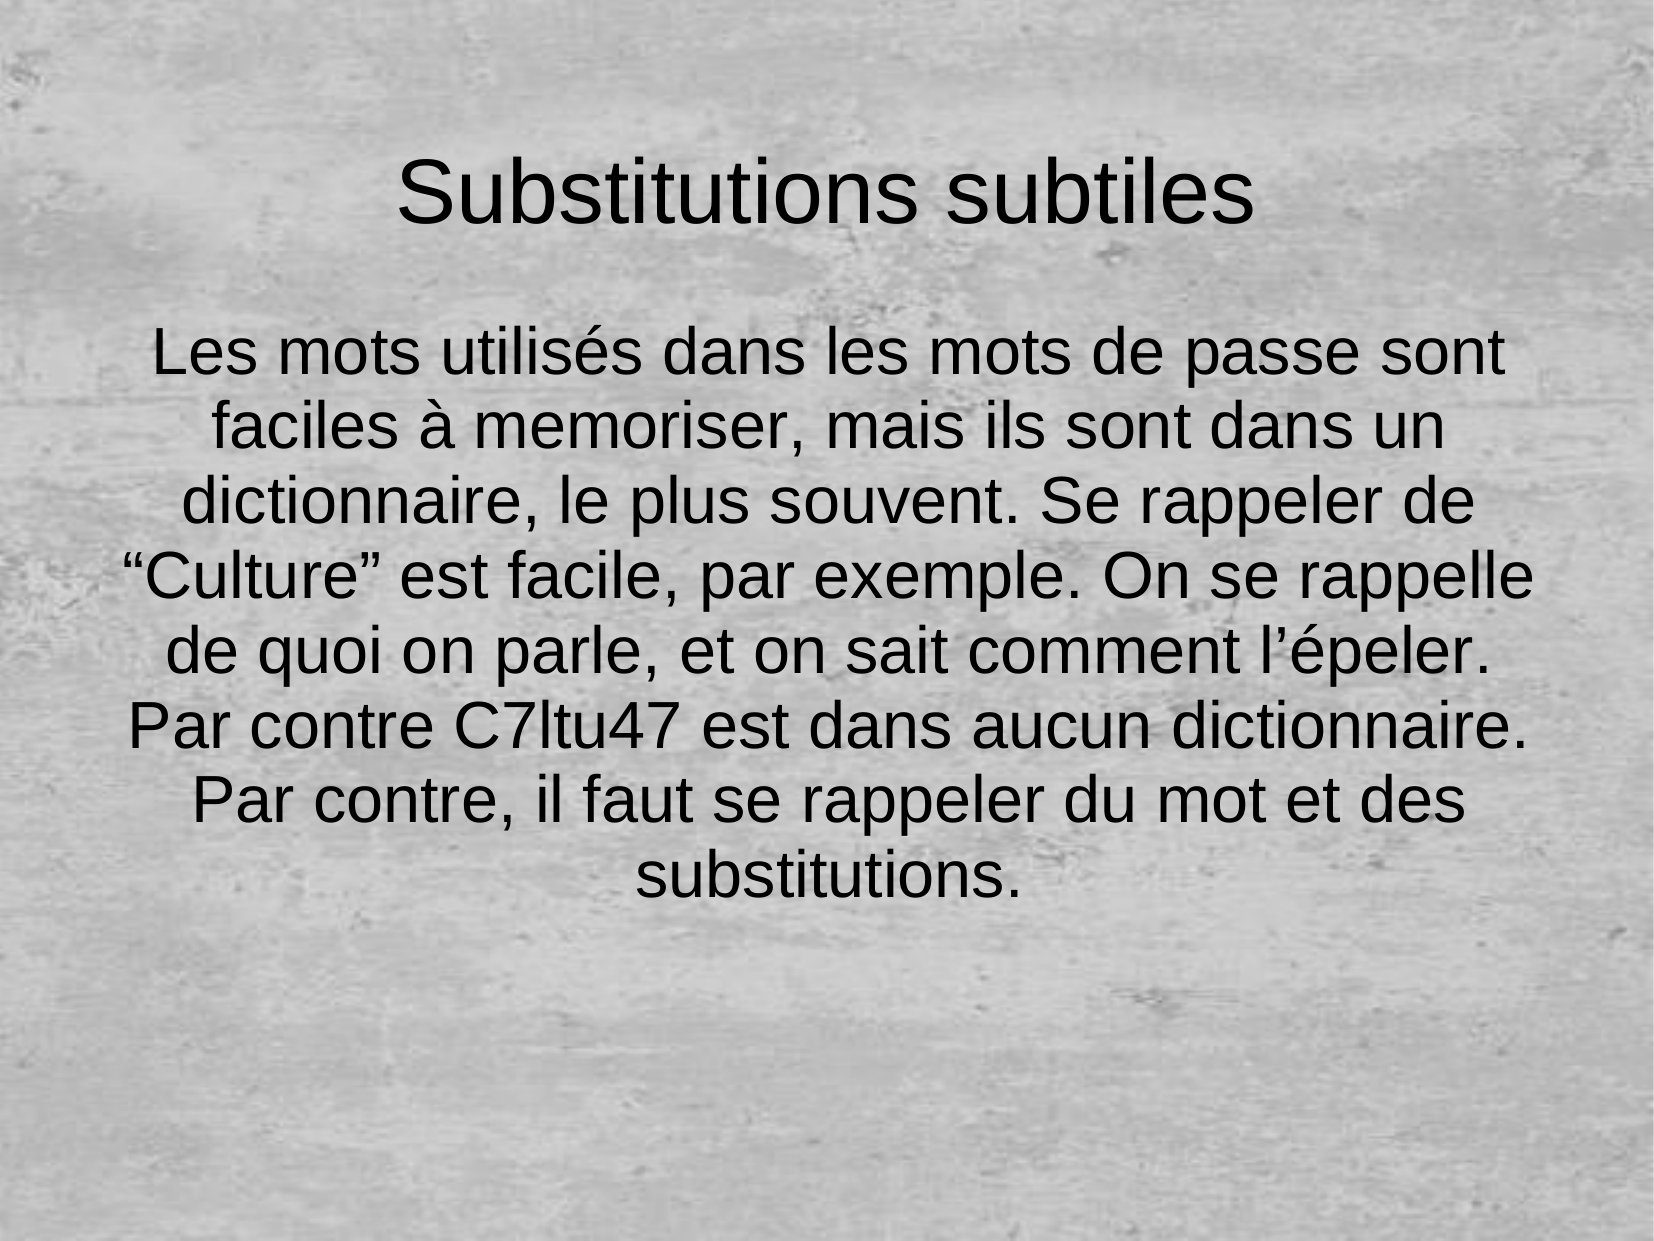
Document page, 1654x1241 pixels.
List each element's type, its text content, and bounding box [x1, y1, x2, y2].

title Substitutions subtiles [82, 88, 1571, 296]
picture [0, 0, 1654, 1241]
subtitle Les mots utilisés dans les mots de passe sont faciles à memoriser, mais ils sont dans un dictionnaire, le plus souvent. Se rappeler de “Culture” est facile, par exemple. On se rappelle de quoi on parle, et on sait comment l’épeler. Par contre C7ltu47 est dans aucun dictionnaire. Par contre, il faut se rappeler du mot et des substitutions. [118, 313, 1542, 1034]
